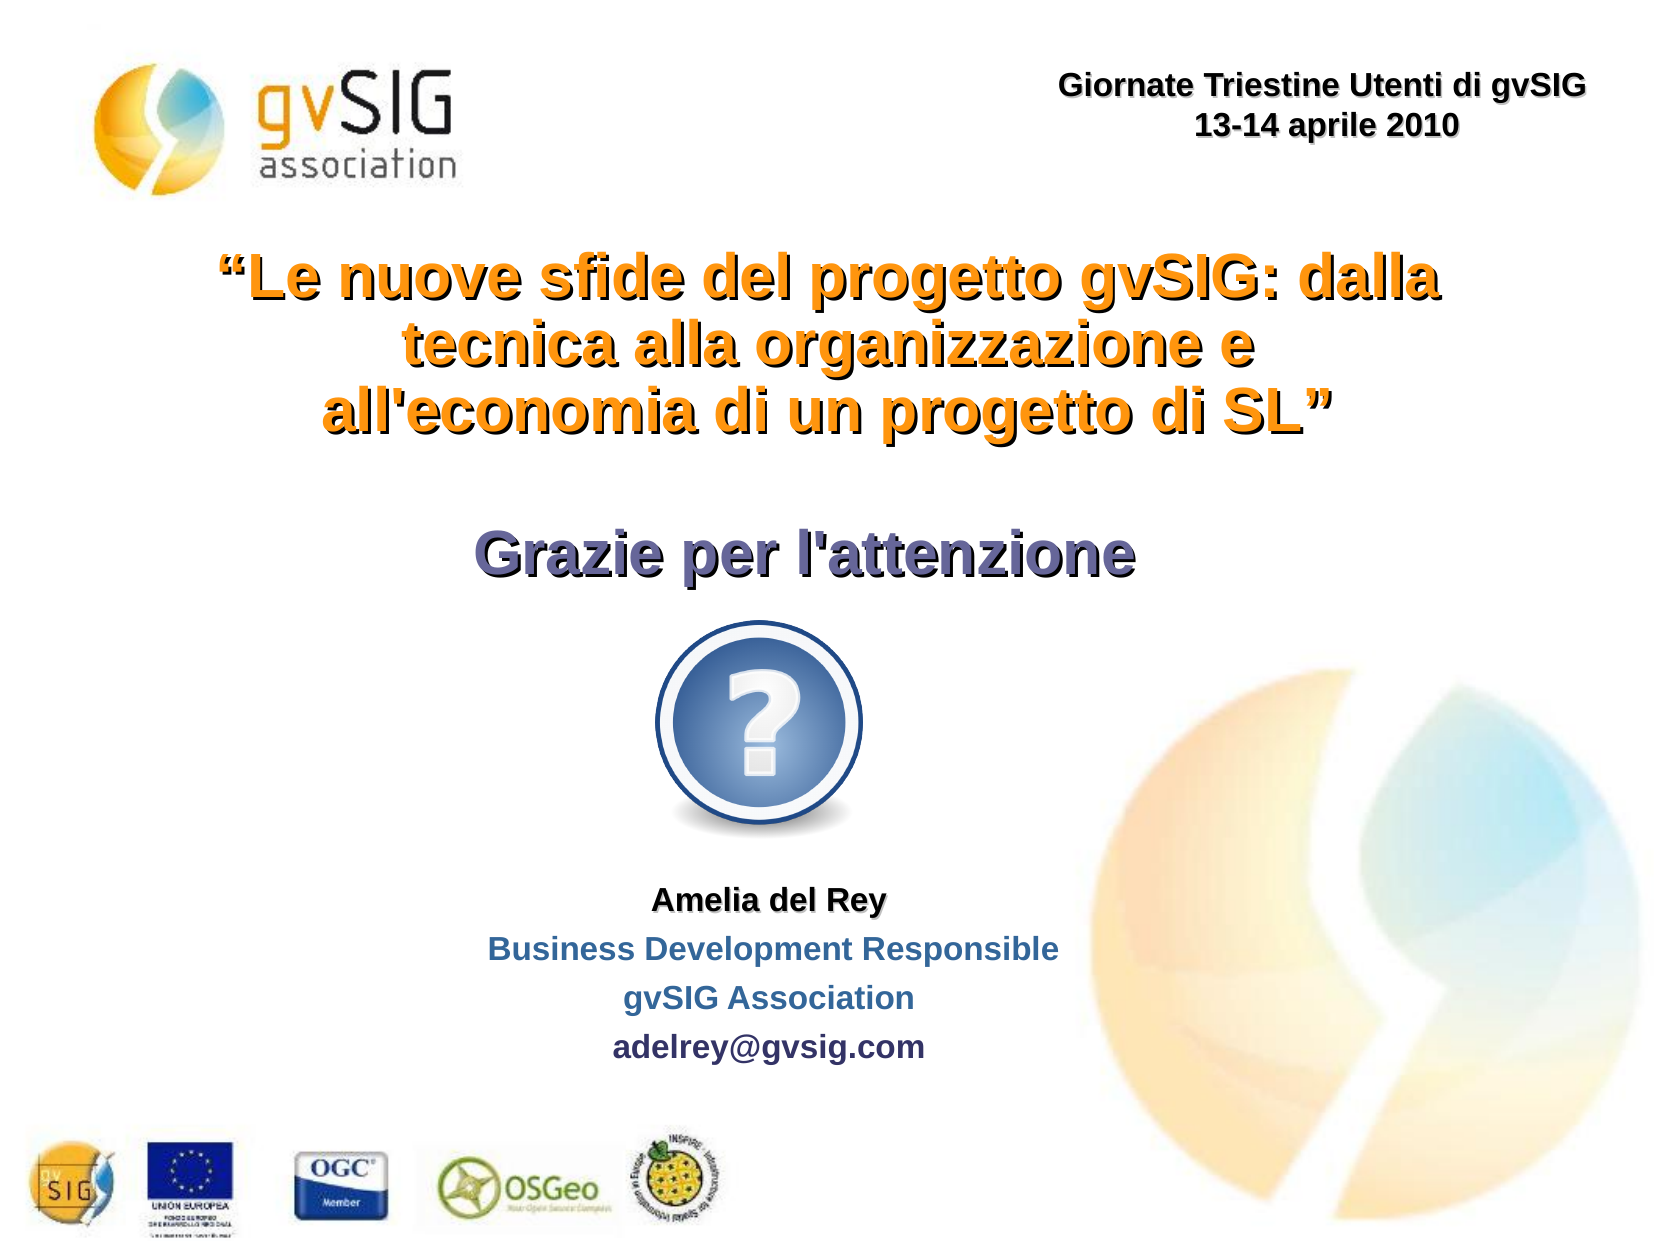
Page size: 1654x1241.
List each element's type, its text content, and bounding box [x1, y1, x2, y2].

text_box Amelia del Rey Business Development Responsible gvSIG Association adelrey@gvsig.com [416, 825, 1123, 1130]
text_box Grazie per l'attenzione [177, 513, 1433, 798]
picture [1, 0, 1654, 1241]
text_box “Le nuove sfide del progetto gvSIG: dalla tecnica alla organizzazione e all'economia di un progetto di SL” [200, 108, 1457, 659]
